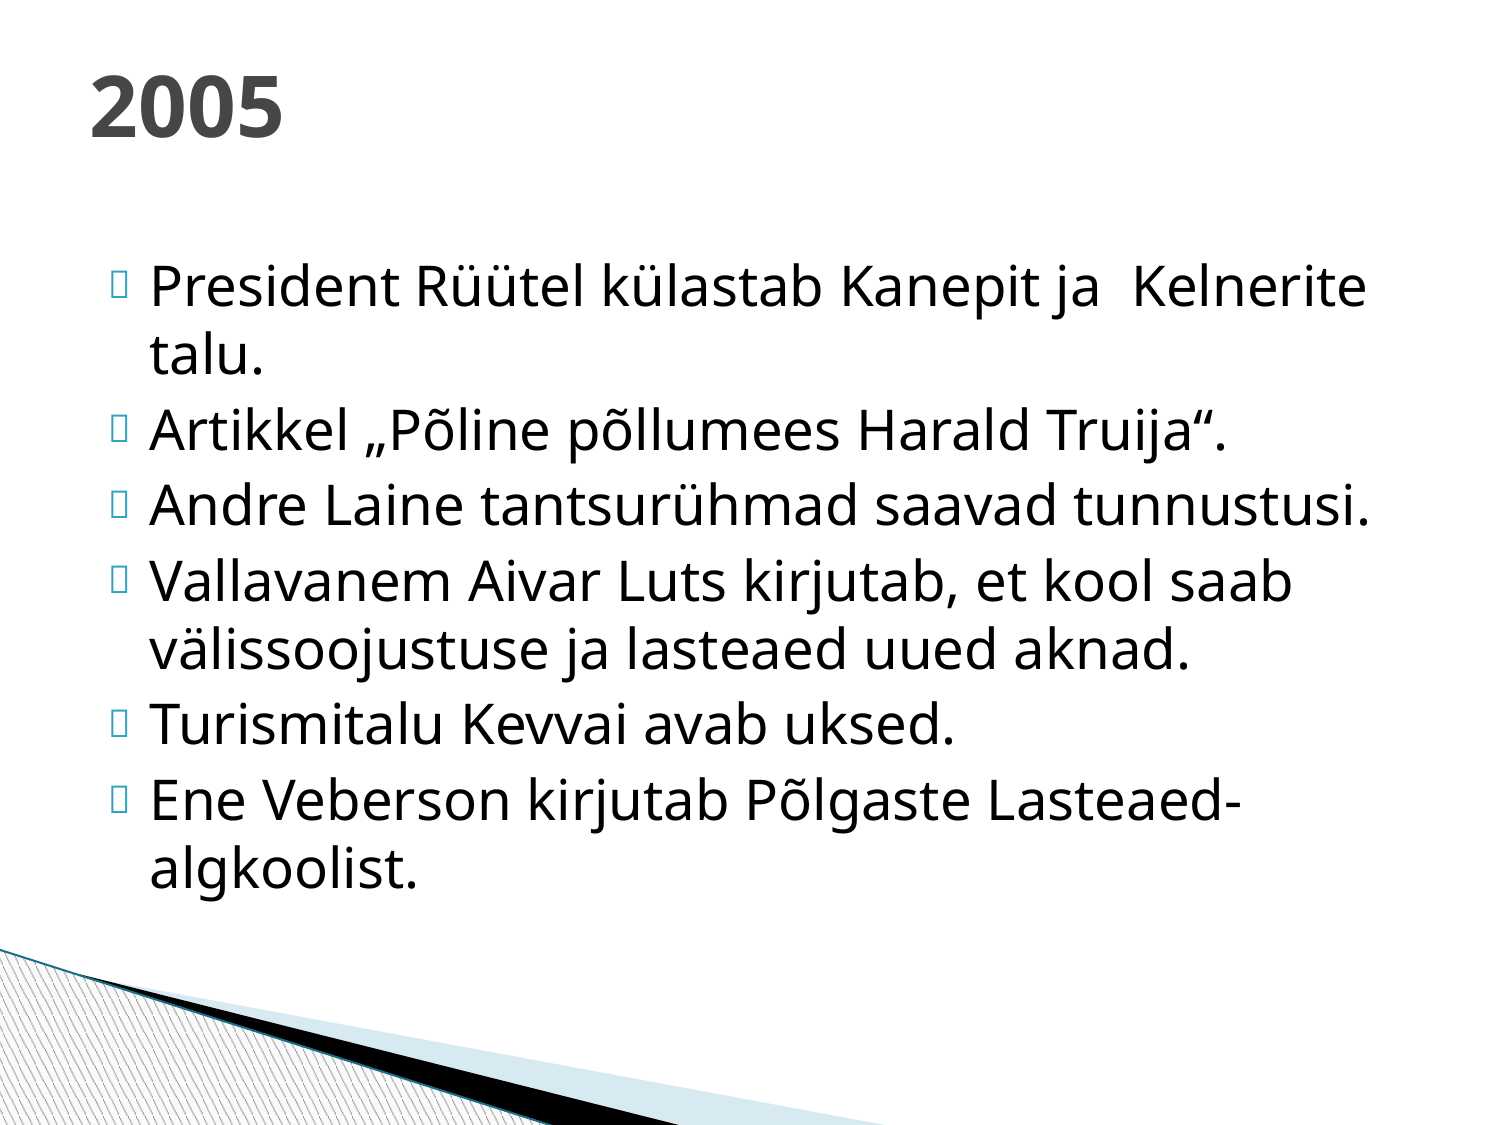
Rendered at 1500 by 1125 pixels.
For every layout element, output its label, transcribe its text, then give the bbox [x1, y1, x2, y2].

list President Rüütel külastab Kanepit ja Kelnerite talu. Artikkel „Põline põllumees Harald Truija“. Andre Laine tantsurühmad saavad tunnustusi. Vallavanem Aivar Luts kirjutab, et kool saab välissoojustuse ja lasteaed uued aknad. Turismitalu Kevvai avab uksed. Ene Veberson kirjutab Põlgaste Lasteaed-algkoolist. [75, 243, 1425, 986]
picture [0, 952, 543, 1125]
title 2005 [75, 45, 1425, 233]
